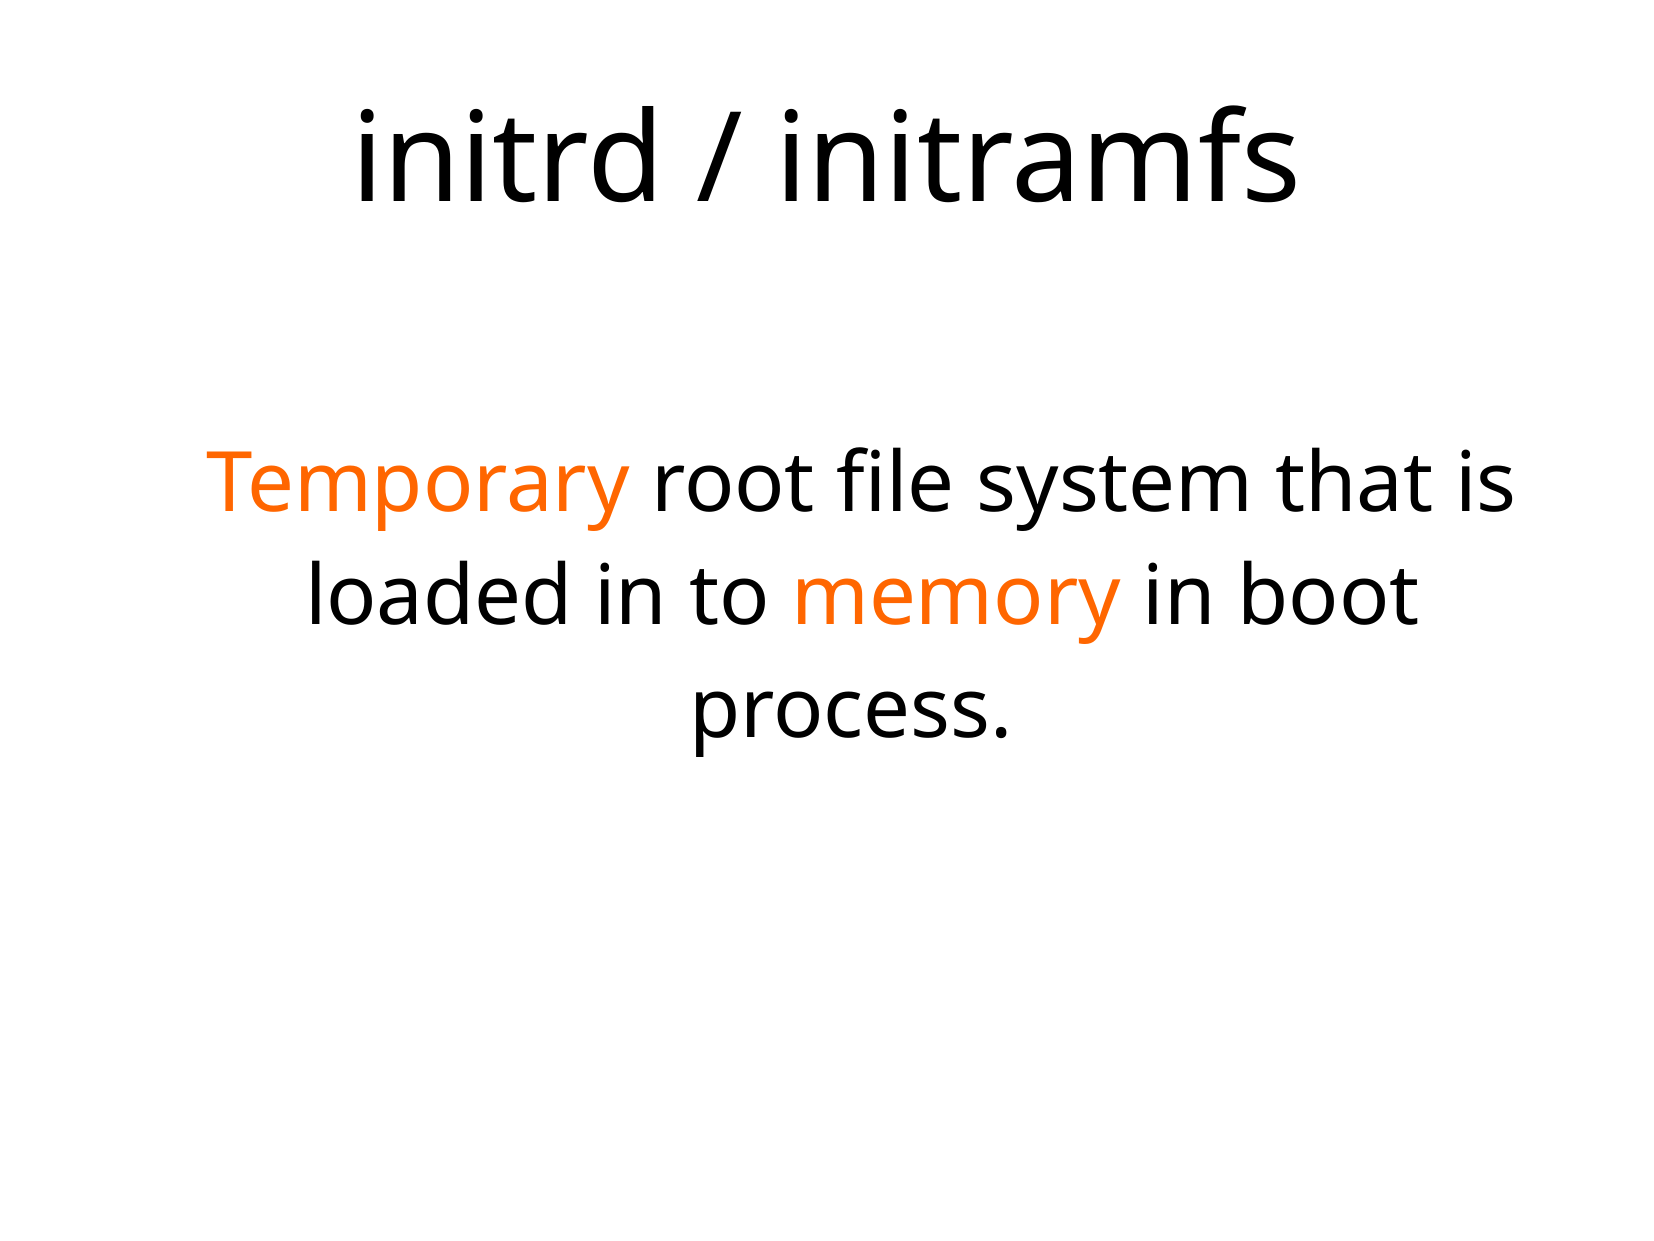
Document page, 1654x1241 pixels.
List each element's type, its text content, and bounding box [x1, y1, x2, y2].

title initrd / initramfs [82, 49, 1571, 257]
list Temporary root file system that is loaded in to memory in boot process. [82, 290, 1571, 1156]
